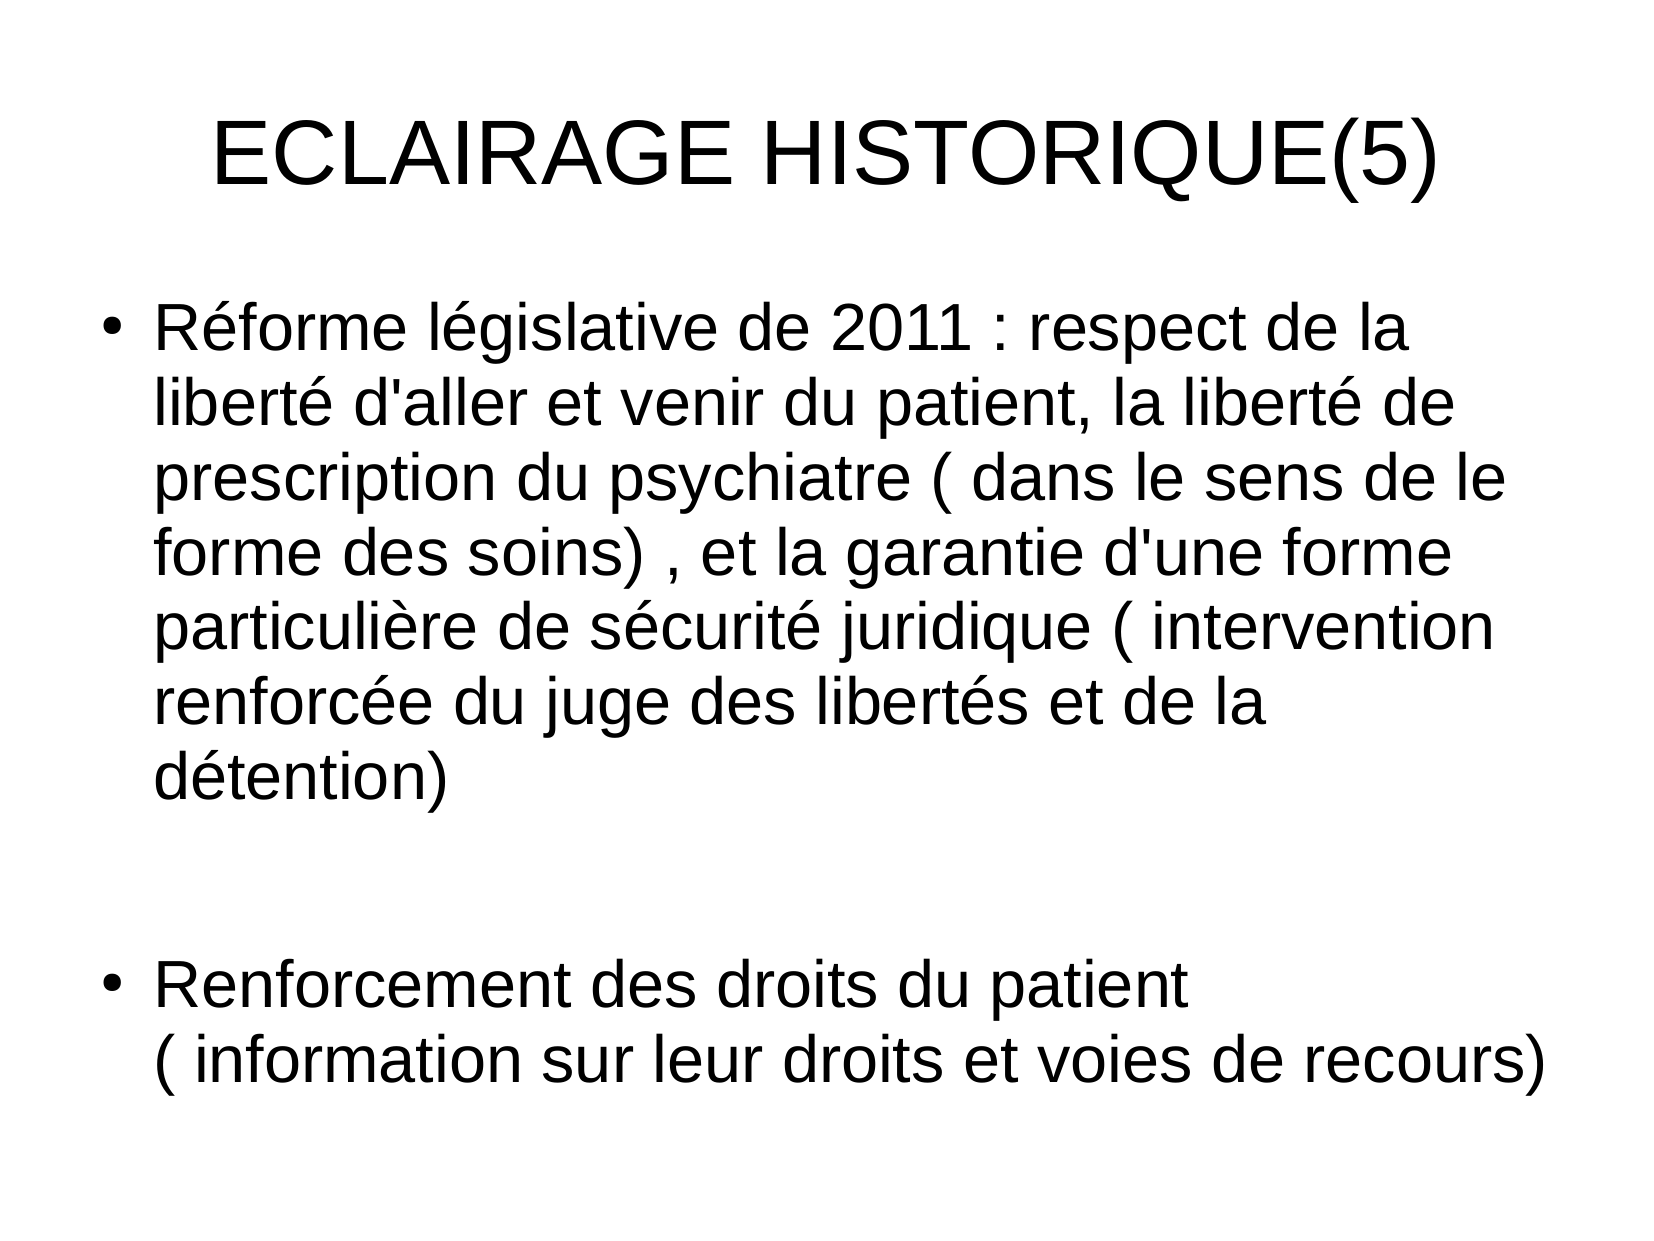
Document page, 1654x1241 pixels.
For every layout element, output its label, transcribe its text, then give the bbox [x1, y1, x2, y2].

list Réforme législative de 2011 : respect de la liberté d'aller et venir du patient, la liberté de prescription du psychiatre ( dans le sens de le forme des soins) , et la garantie d'une forme particulière de sécurité juridique ( intervention renforcée du juge des libertés et de la détention) Renforcement des droits du patient ( information sur leur droits et voies de recours) [82, 290, 1571, 1109]
title ECLAIRAGE HISTORIQUE(5) [82, 49, 1571, 257]
